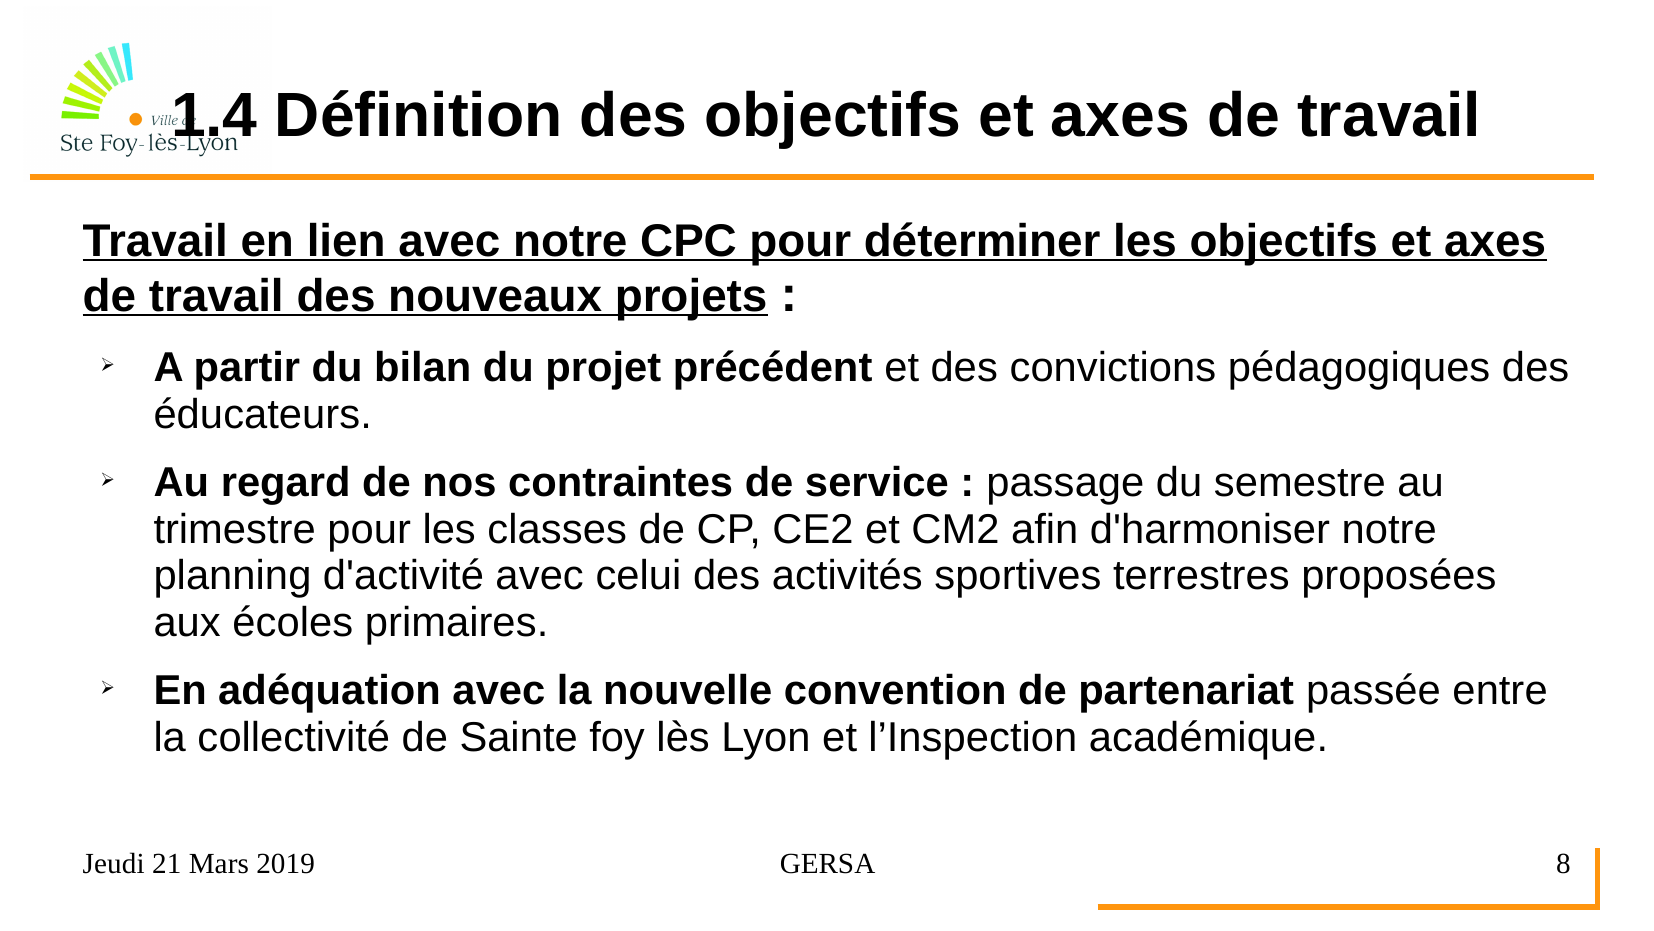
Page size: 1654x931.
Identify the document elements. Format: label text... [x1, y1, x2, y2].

picture [23, 6, 272, 182]
list Travail en lien avec notre CPC pour déterminer les objectifs et axes de travail des nouveaux projets : A partir du bilan du projet précédent et des convictions pédagogiques des éducateurs. Au regard de nos contraintes de service : passage du semestre au trimestre pour les classes de CP, CE2 et CM2 afin d'harmoniser notre planning d'activité avec celui des activités sportives terrestres proposées aux écoles primaires. En adéquation avec la nouvelle convention de partenariat passée entre la collectivité de Sainte foy lès Lyon et l’Inspection académique. [82, 214, 1571, 760]
title 1.4 Définition des objectifs et axes de travail [82, 37, 1571, 193]
